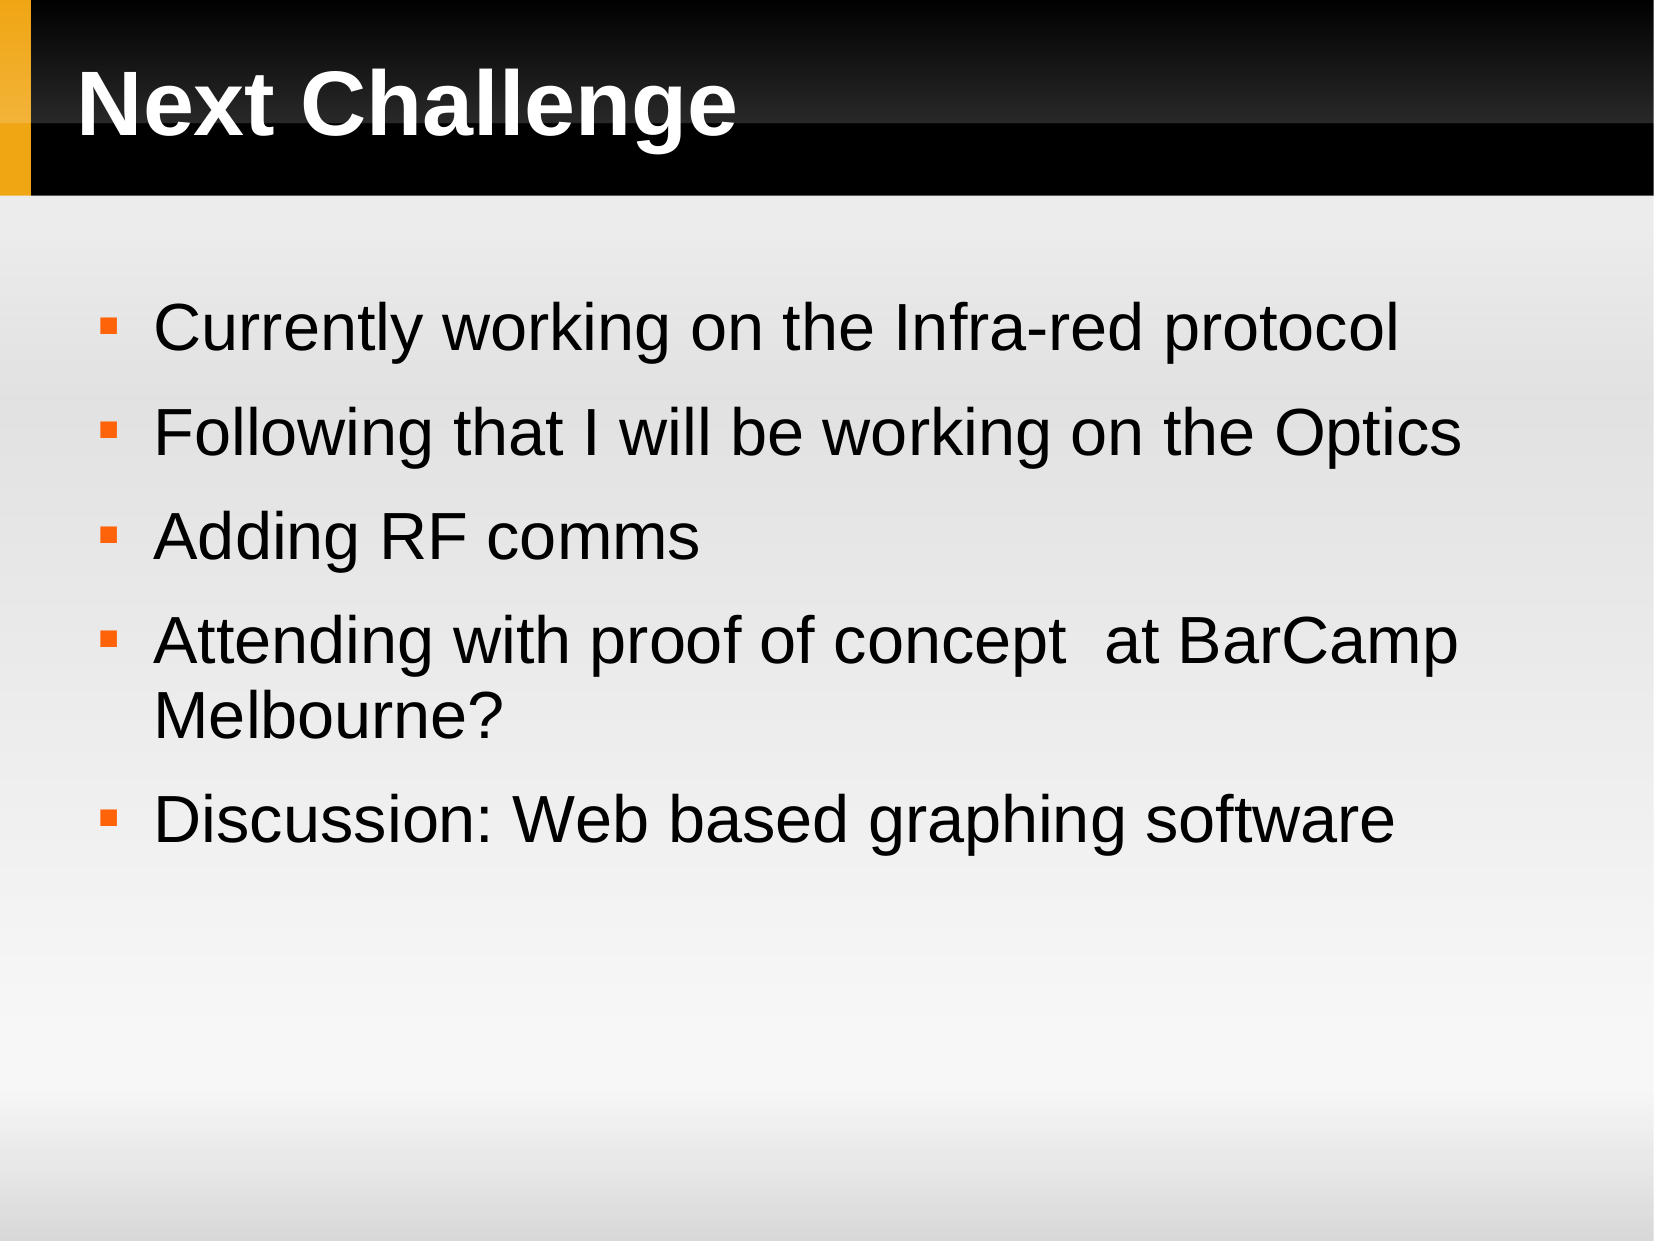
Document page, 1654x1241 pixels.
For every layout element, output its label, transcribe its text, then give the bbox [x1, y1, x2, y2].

picture [0, 0, 1654, 1241]
title Next Challenge [76, 7, 1565, 200]
list Currently working on the Infra-red protocol Following that I will be working on the Optics Adding RF comms Attending with proof of concept at BarCamp Melbourne? Discussion: Web based graphing software [82, 290, 1571, 1094]
